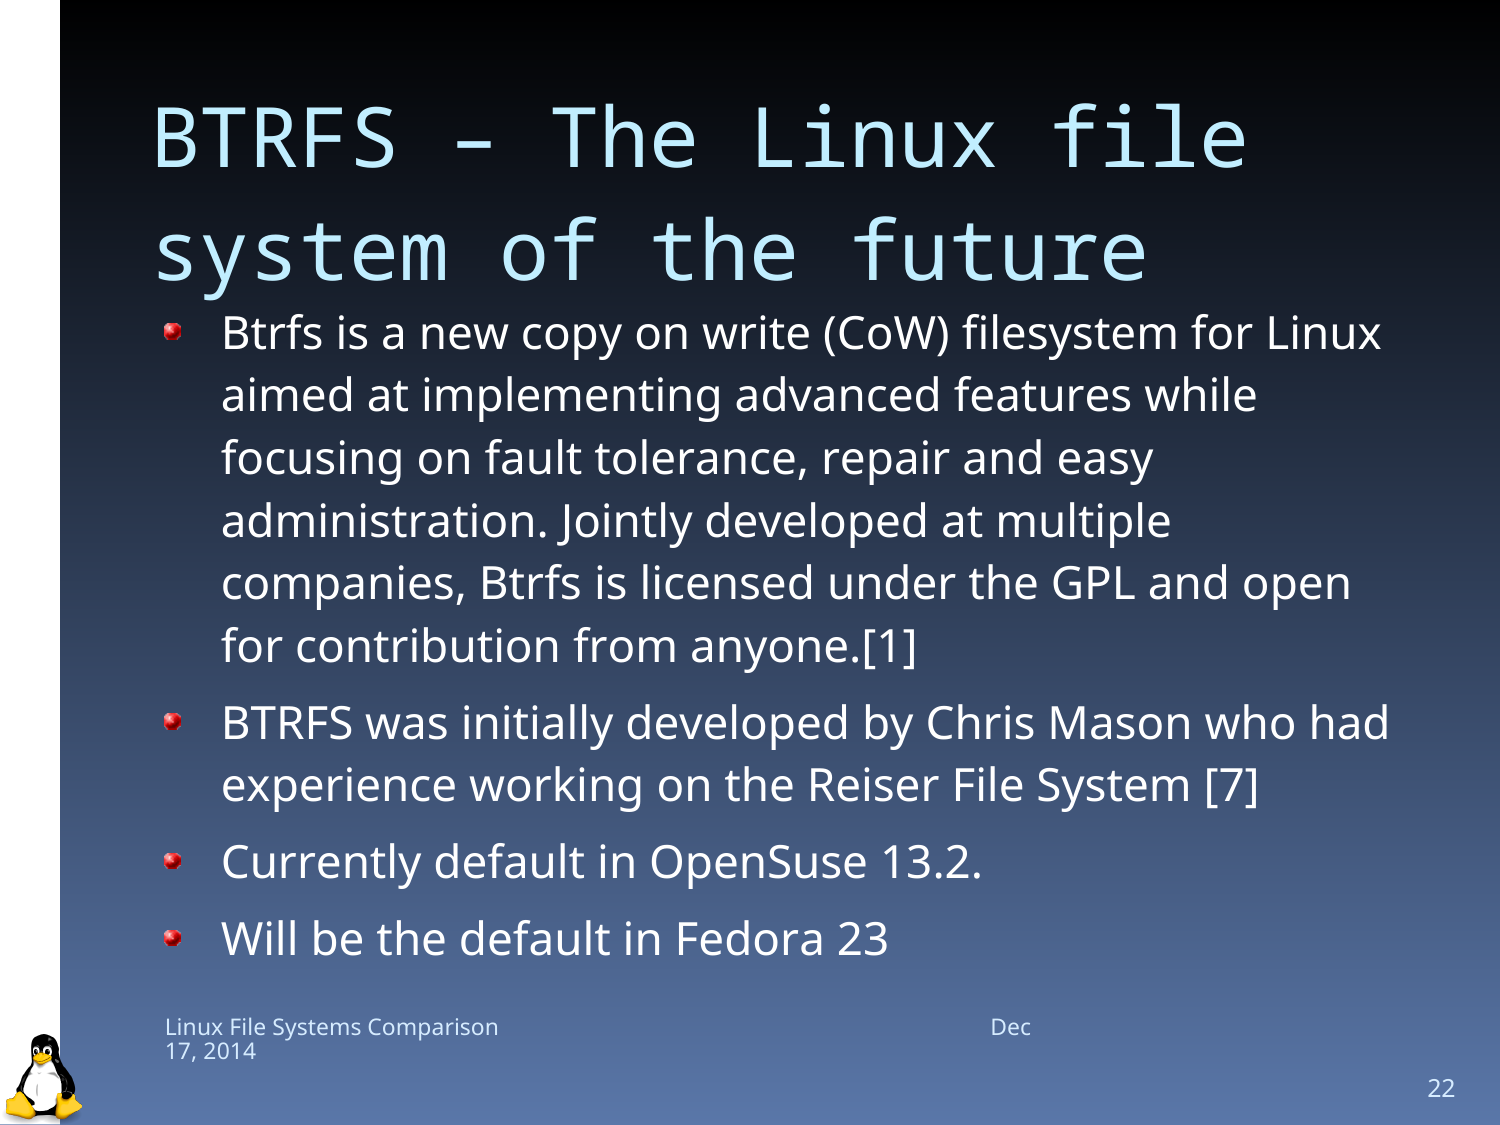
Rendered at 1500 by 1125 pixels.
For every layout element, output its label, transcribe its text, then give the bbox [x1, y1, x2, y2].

picture [0, 1034, 82, 1125]
title BTRFS – The Linux file system of the future [149, 84, 1425, 292]
text_box [150, 292, 1425, 961]
